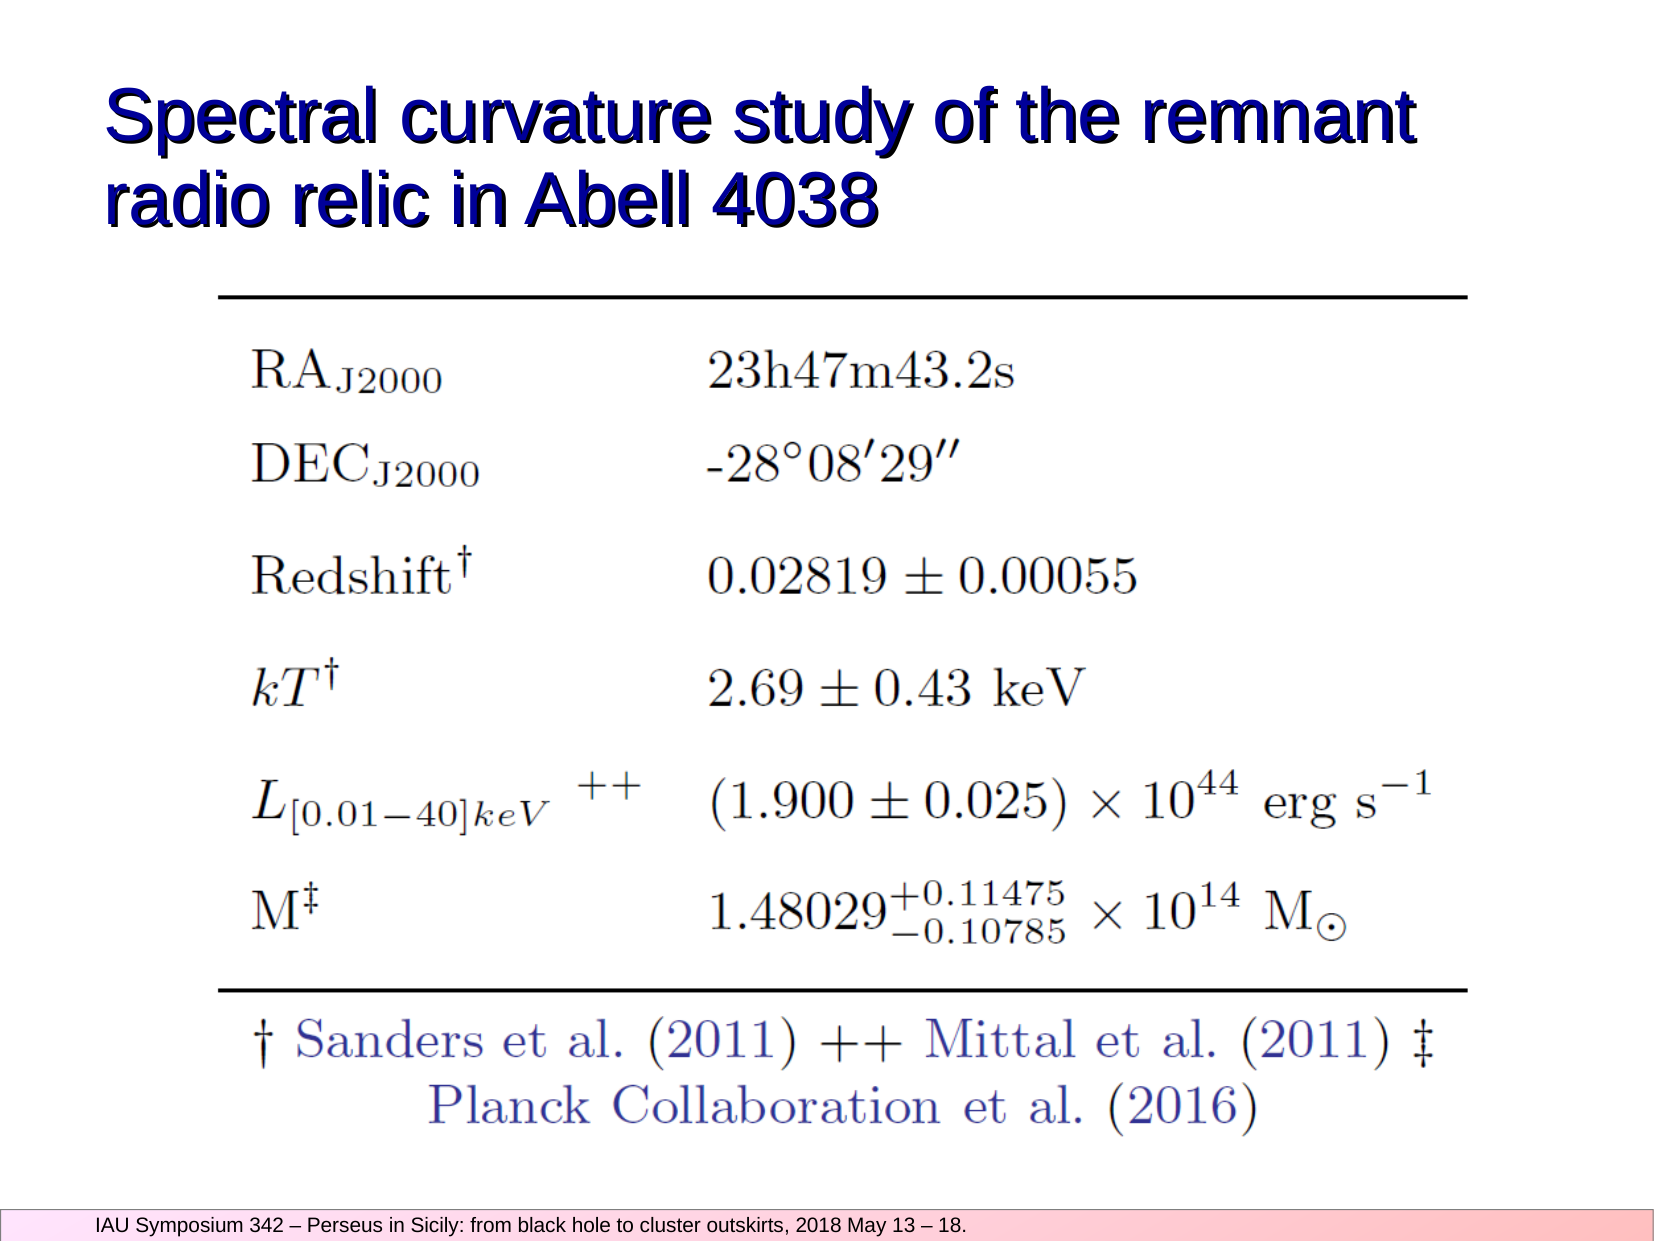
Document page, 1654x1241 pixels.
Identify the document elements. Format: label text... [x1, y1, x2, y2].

picture [205, 277, 1489, 1152]
text_box Spectral curvature study of the remnant radio relic in Abell 4038 [88, 65, 1495, 249]
